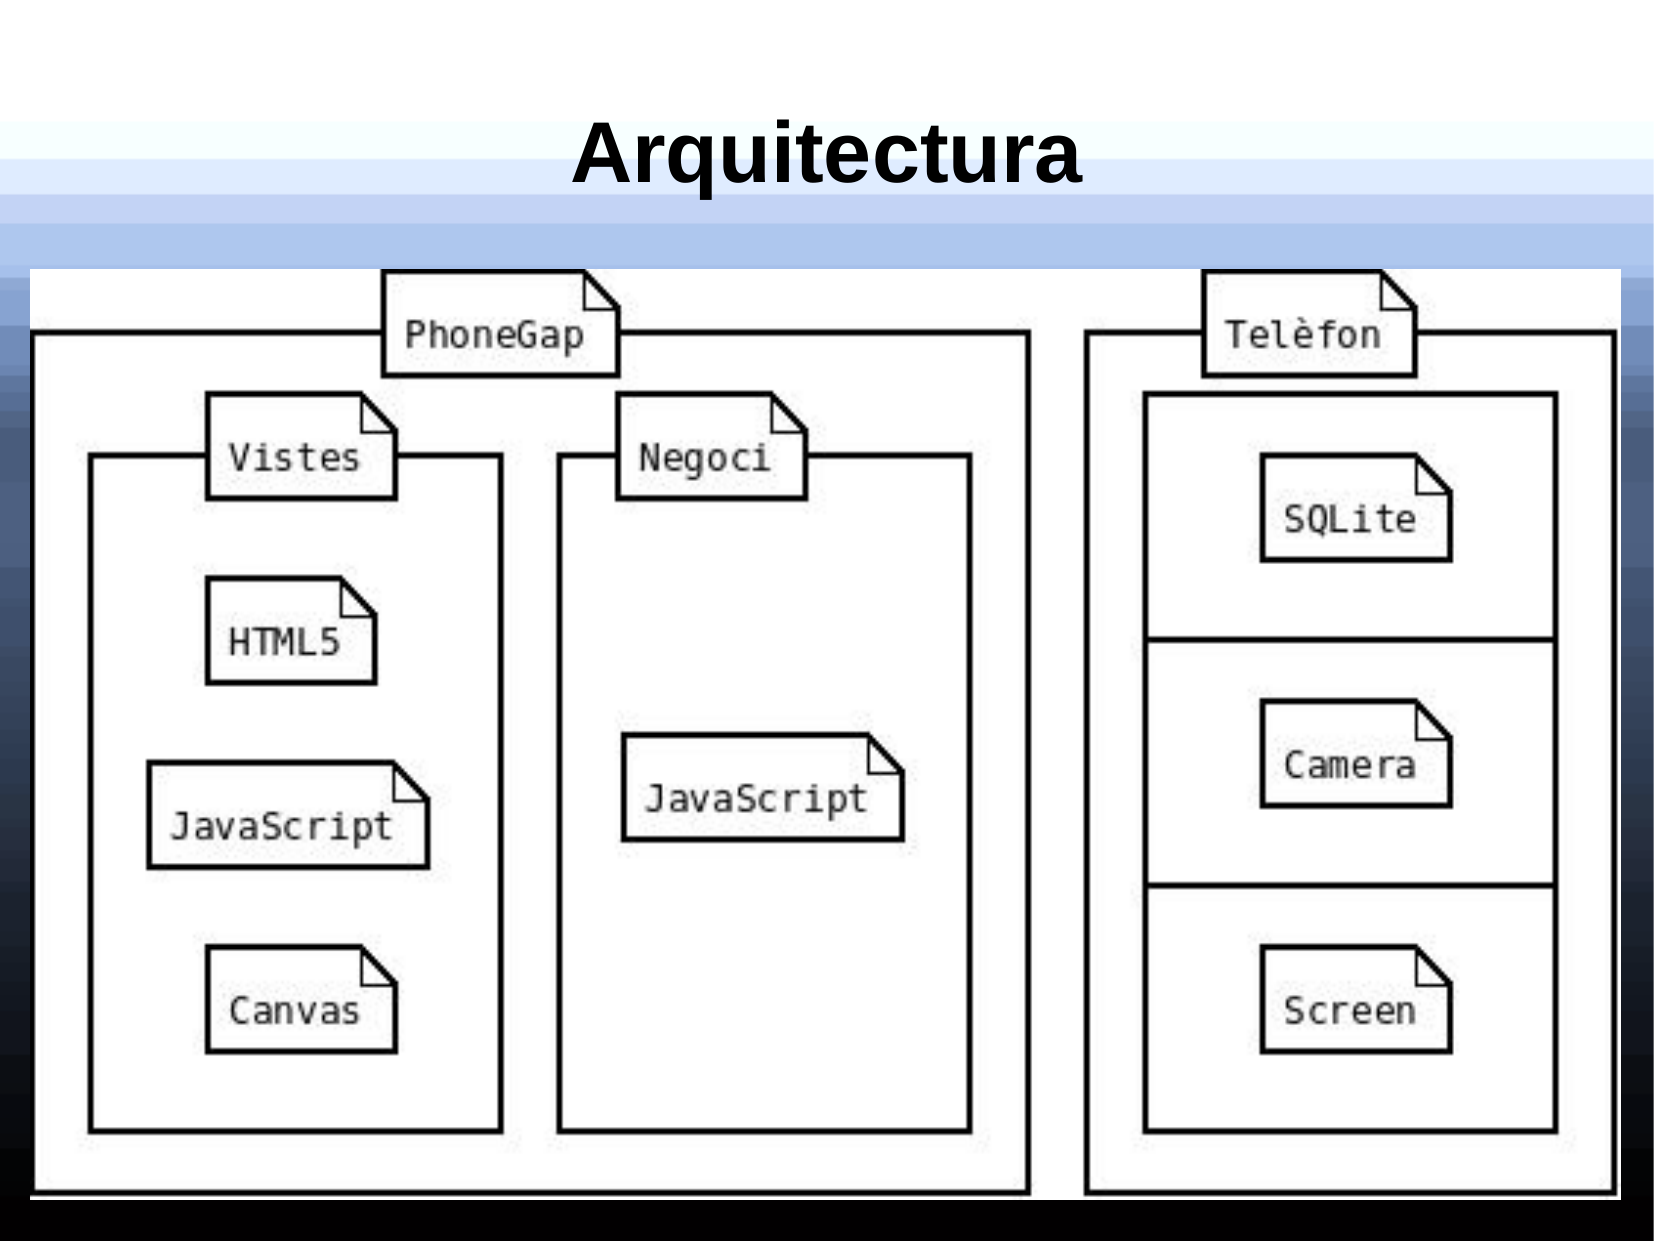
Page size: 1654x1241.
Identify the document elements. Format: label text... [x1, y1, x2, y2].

title Arquitectura [82, 49, 1571, 257]
picture [0, 0, 1654, 1241]
